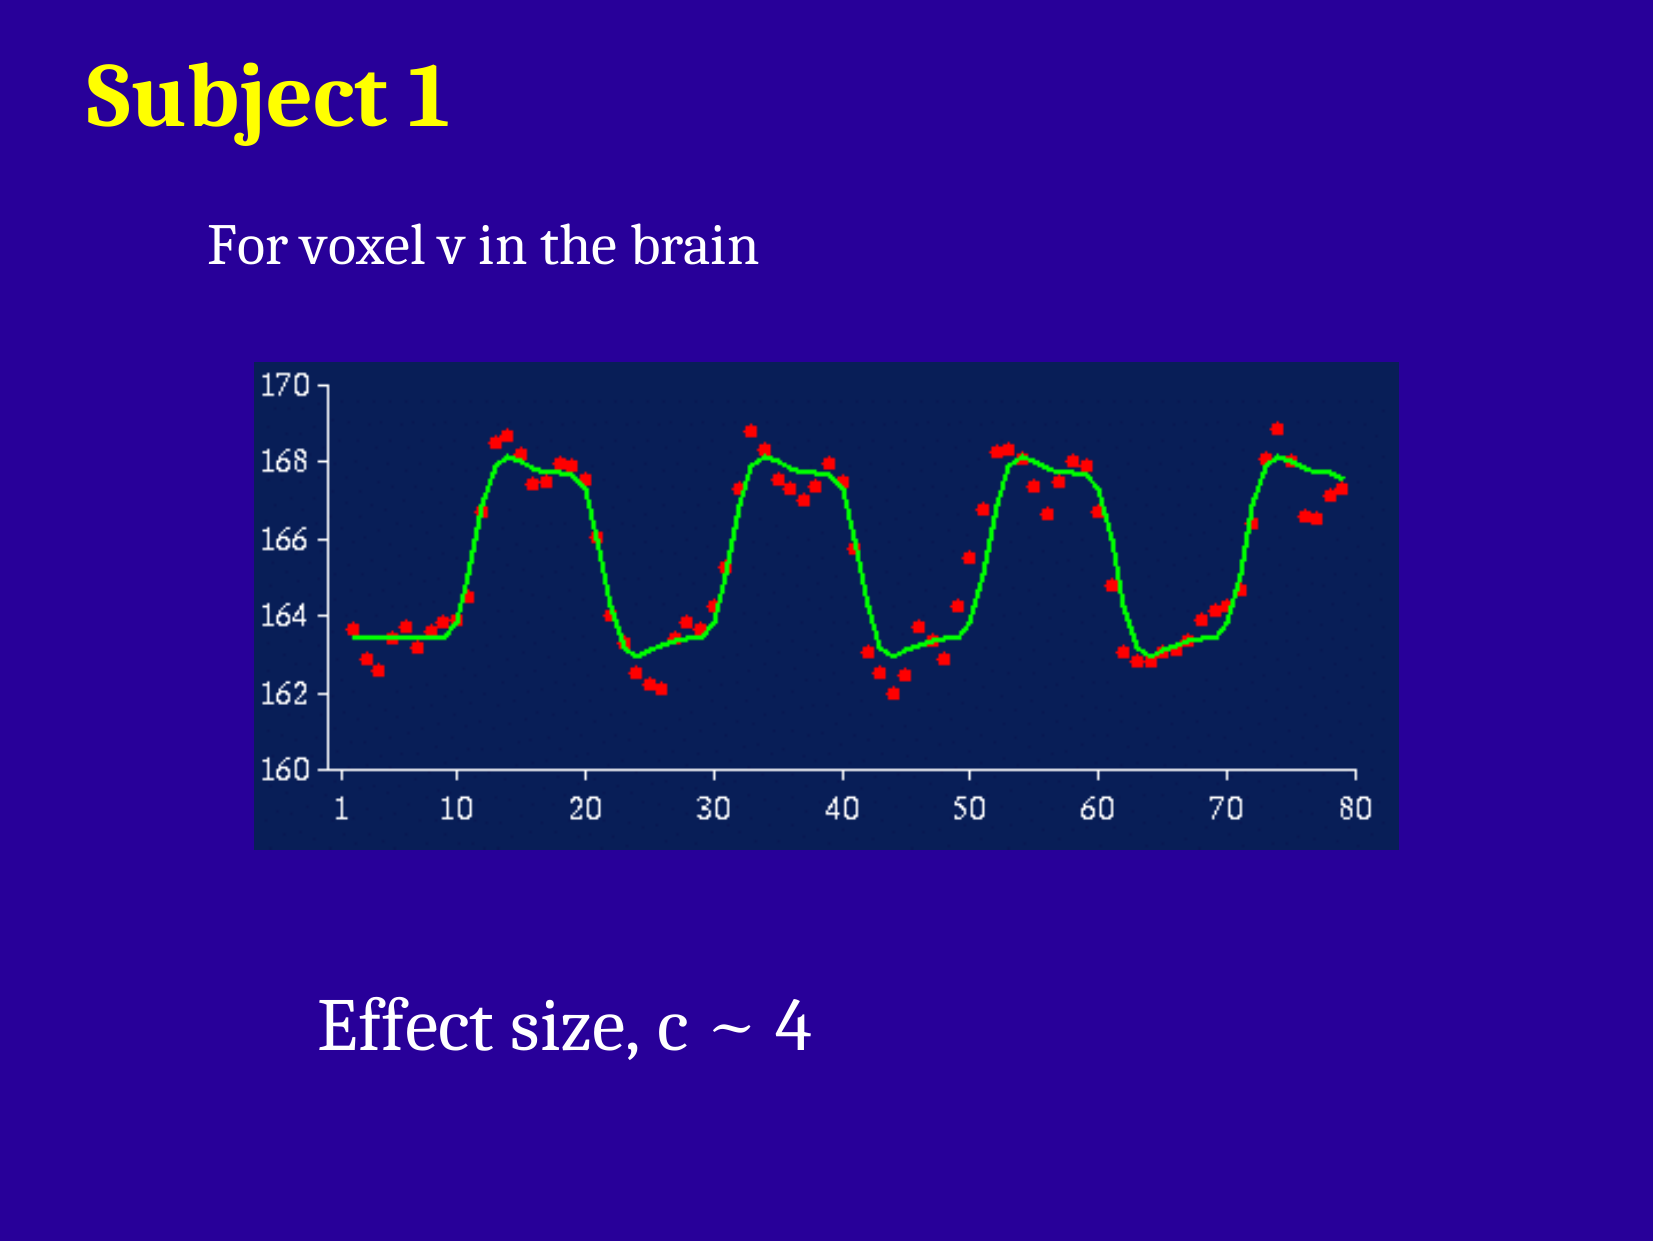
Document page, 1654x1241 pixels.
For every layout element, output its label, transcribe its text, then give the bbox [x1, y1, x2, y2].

text_box Effect size, c ~ 4 [303, 923, 1337, 1117]
text_box Subject 1 [73, 13, 1566, 166]
picture [254, 362, 1399, 850]
text_box For voxel v in the brain [192, 165, 1447, 317]
